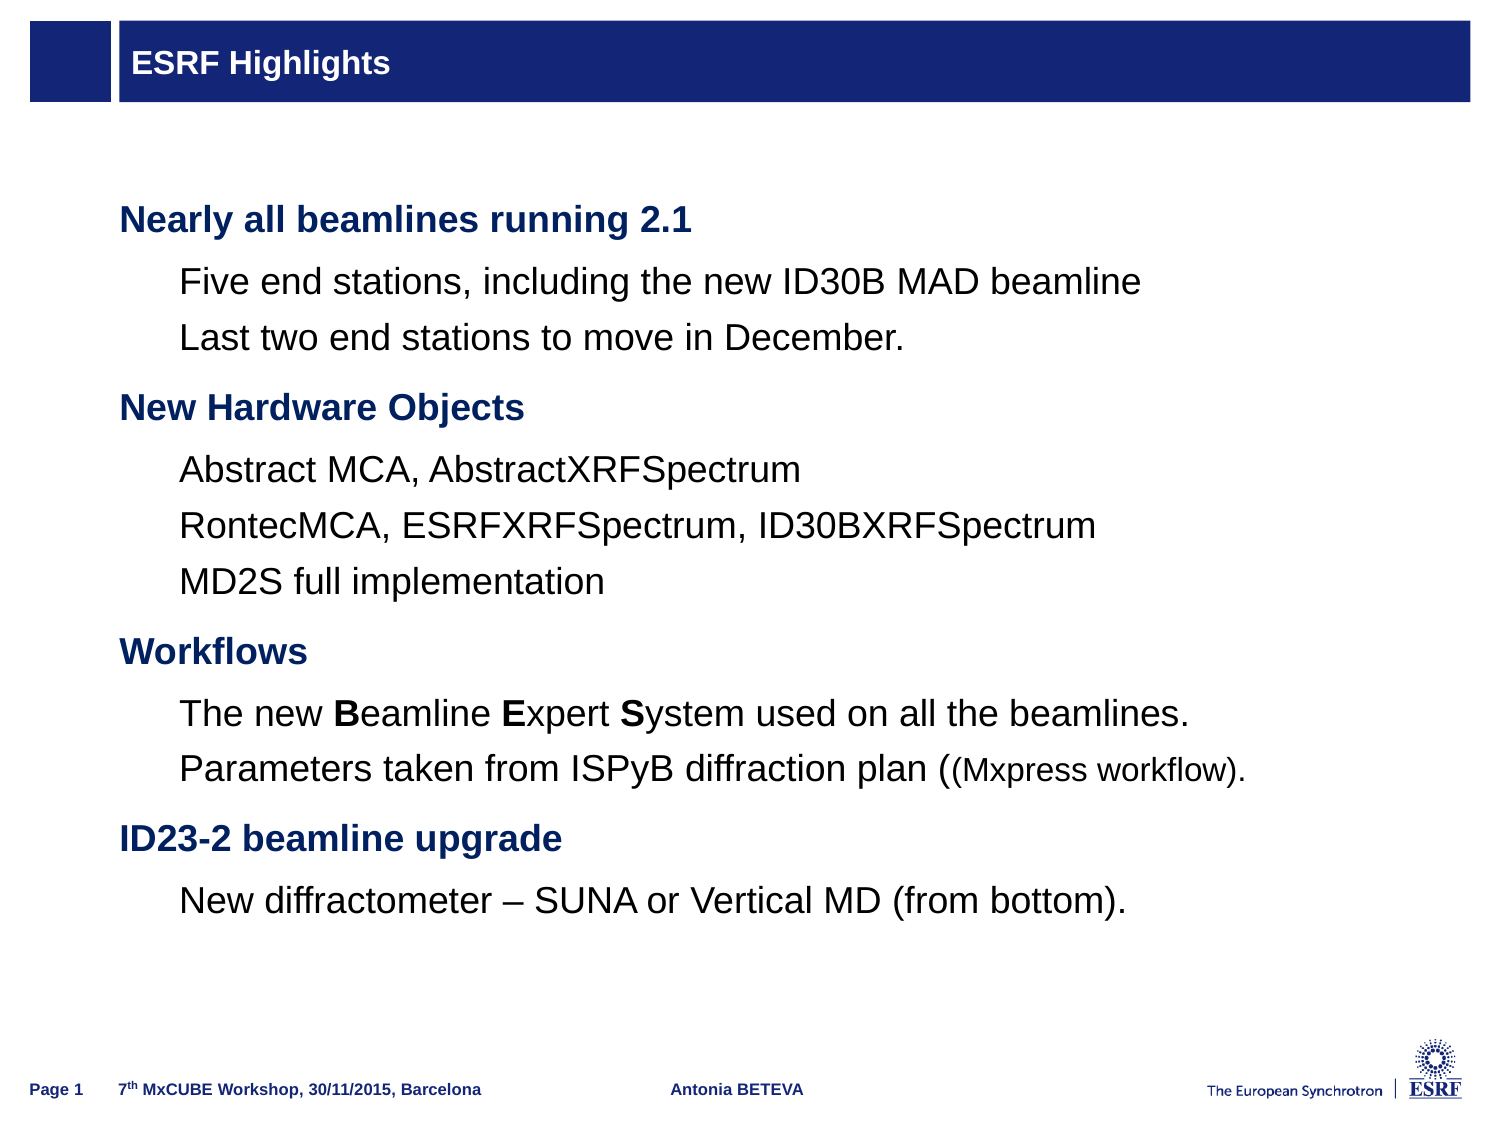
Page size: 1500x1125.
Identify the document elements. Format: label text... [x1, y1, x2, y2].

text_box Page <number> [29, 1063, 98, 1099]
text_box 7th MxCUBE Workshop, 30/11/2015, Barcelona Antonia BETEVA [118, 1063, 1122, 1099]
list Nearly all beamlines running 2.1 Five end stations, including the new ID30B MAD beamline Last two end stations to move in December. New Hardware Objects Abstract MCA, AbstractXRFSpectrum RontecMCA, ESRFXRFSpectrum, ID30BXRFSpectrum MD2S full implementation Workflows The new Beamline Expert System used on all the beamlines. Parameters taken from ISPyB diffraction plan ((Mxpress workflow). ID23-2 beamline upgrade New diffractometer – SUNA or Vertical MD (from bottom). [119, 125, 1471, 1012]
picture [1175, 1018, 1500, 1125]
title ESRF Highlights [119, 20, 1471, 103]
